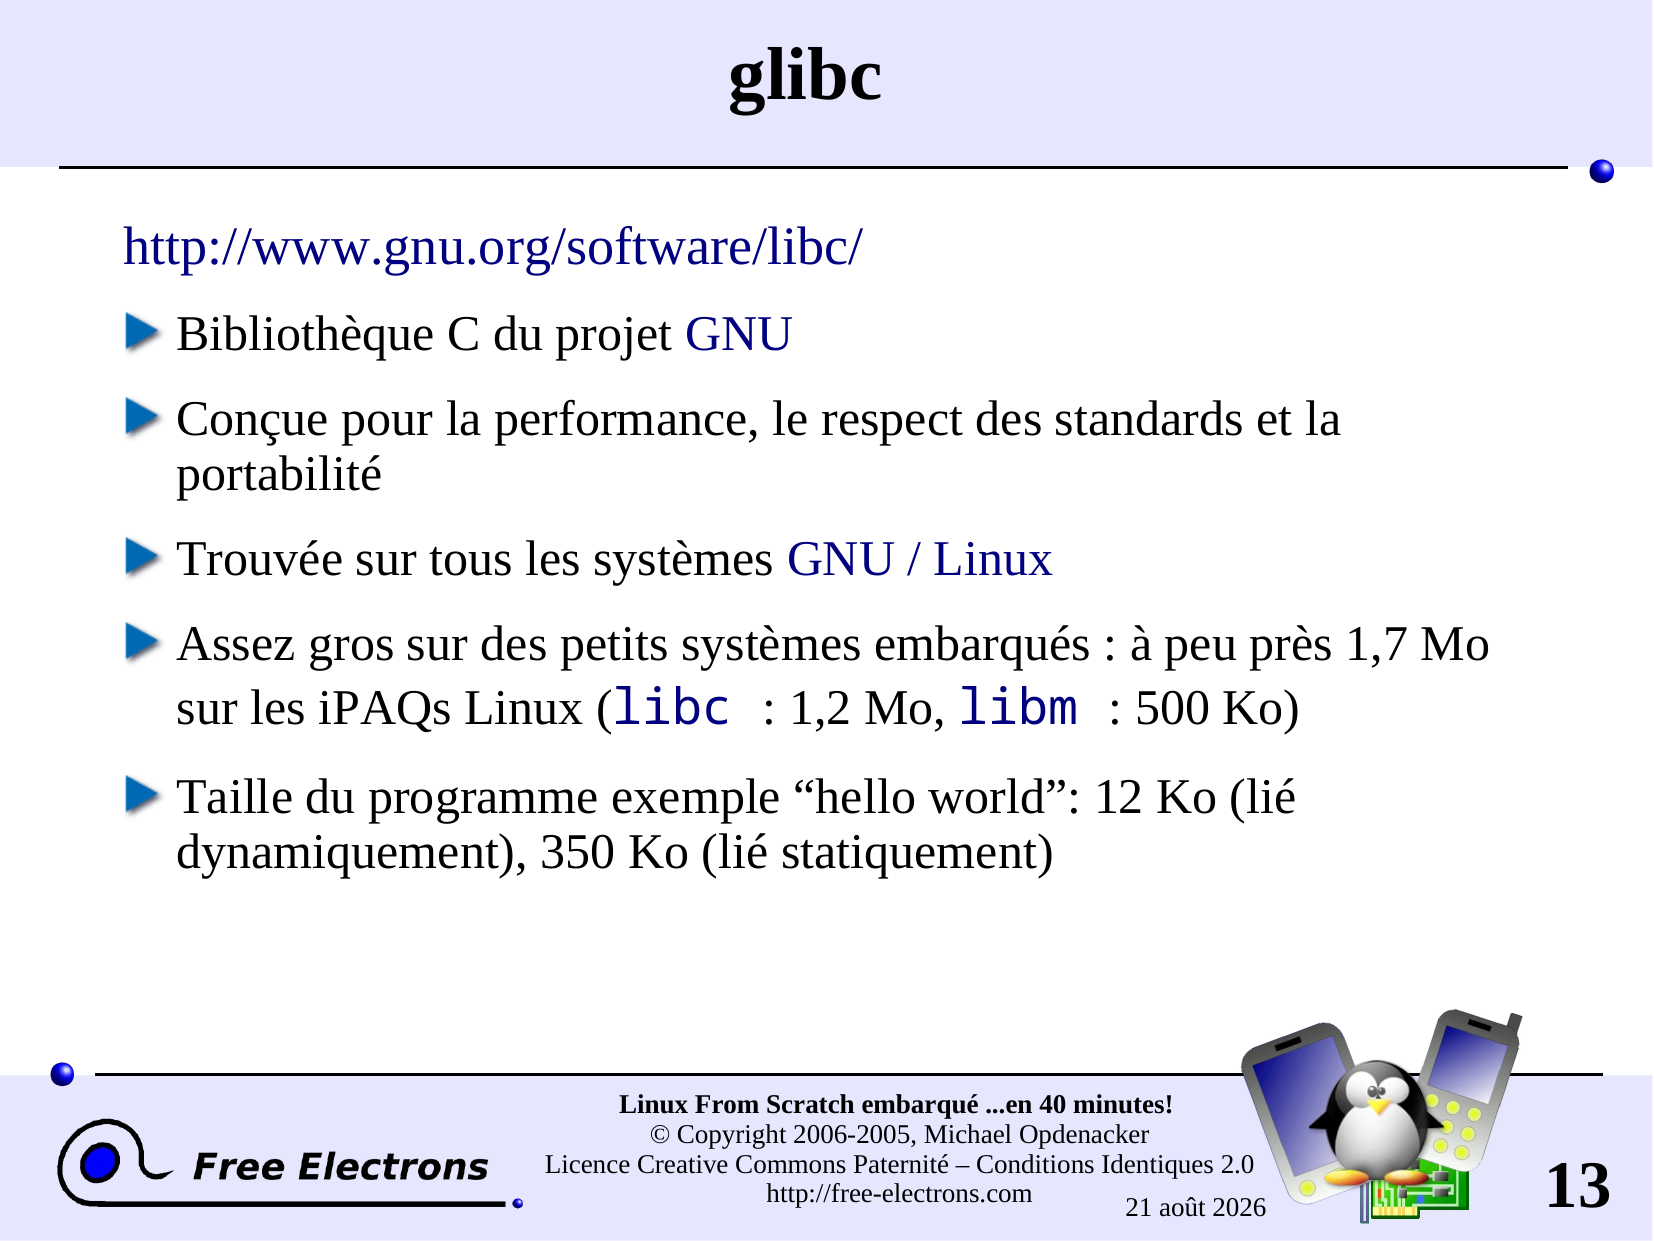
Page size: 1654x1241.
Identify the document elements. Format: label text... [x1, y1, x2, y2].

title glibc [60, 25, 1551, 124]
picture [1231, 1008, 1537, 1241]
list http://www.gnu.org/software/libc/ Bibliothèque C du projet GNU Conçue pour la performance, le respect des standards et la portabilité Trouvée sur tous les systèmes GNU / Linux Assez gros sur des petits systèmes embarqués : à peu près 1,7 Mo sur les iPAQs Linux (libc : 1,2 Mo, libm : 500 Ko) Taille du programme exemple “hello world”: 12 Ko (lié dynamiquement), 350 Ko (lié statiquement) [105, 216, 1518, 1067]
picture [50, 1108, 527, 1216]
